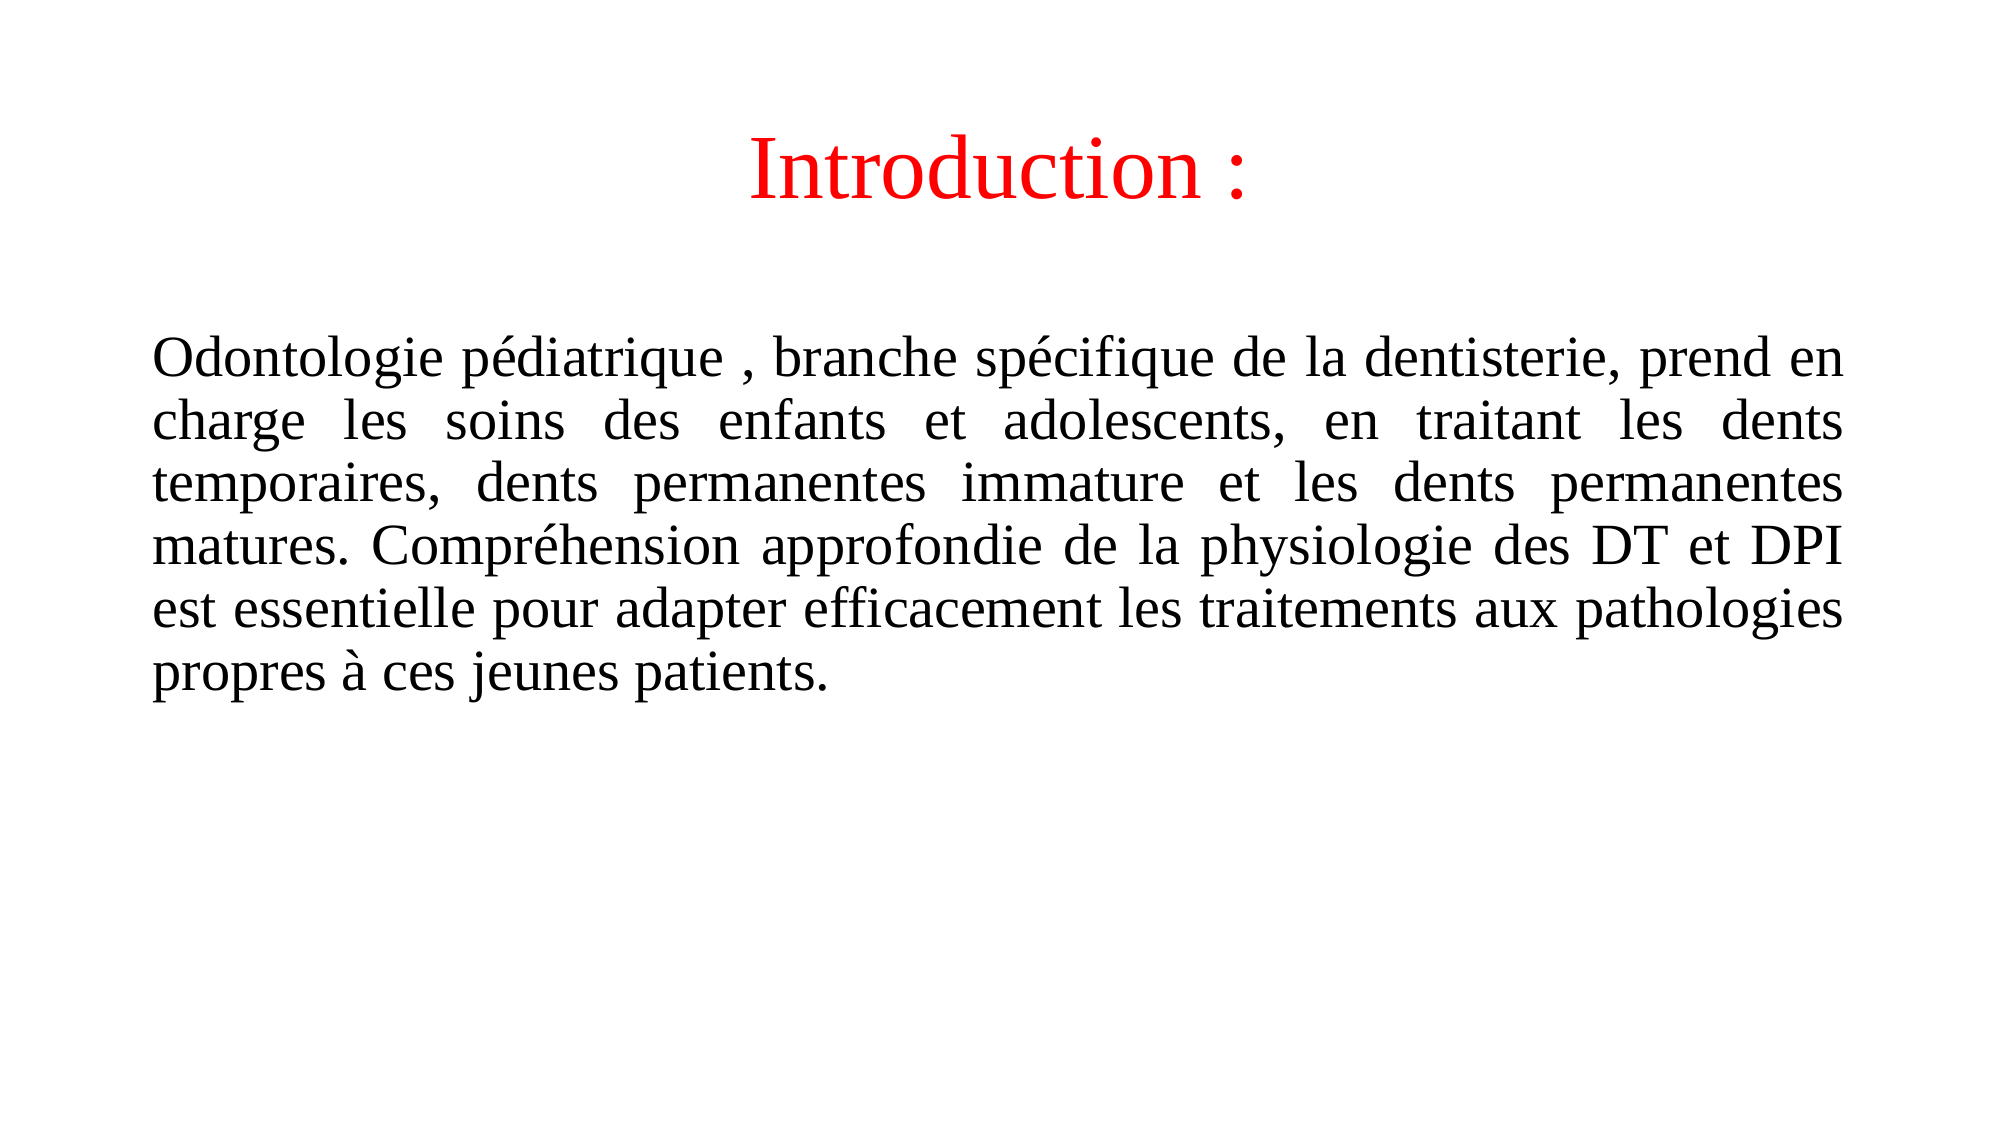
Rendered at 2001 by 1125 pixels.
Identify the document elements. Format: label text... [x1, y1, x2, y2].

list Odontologie pédiatrique , branche spécifique de la dentisterie, prend en charge les soins des enfants et adolescents, en traitant les dents temporaires, dents permanentes immature et les dents permanentes matures. Compréhension approfondie de la physiologie des DT et DPI est essentielle pour adapter efficacement les traitements aux pathologies propres à ces jeunes patients. [137, 318, 1863, 1033]
title Introduction : [137, 59, 1863, 278]
